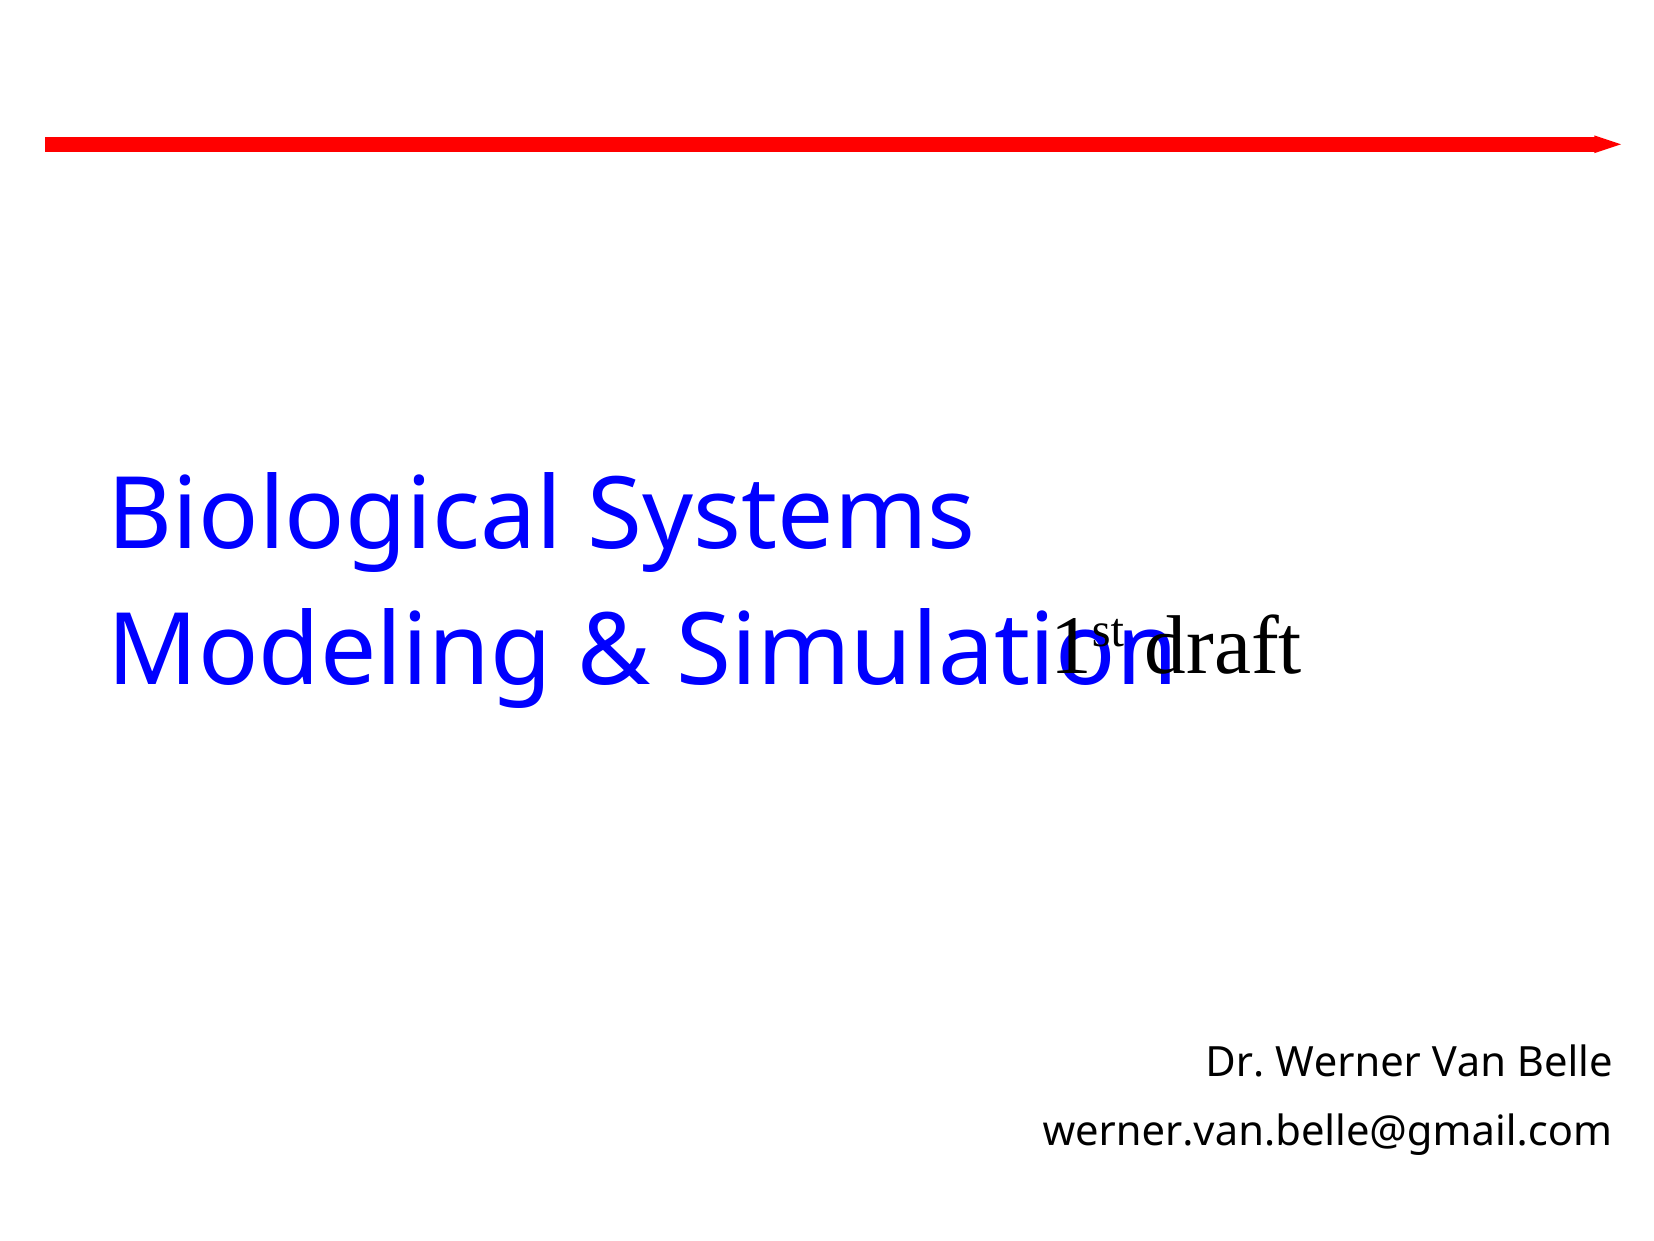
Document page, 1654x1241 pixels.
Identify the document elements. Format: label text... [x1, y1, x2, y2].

subtitle Dr. Werner Van Belle werner.van.belle@gmail.com [435, 978, 1613, 1211]
text_box 1st draft [1050, 599, 1298, 715]
title Biological Systems Modeling & Simulation [107, 460, 1520, 694]
